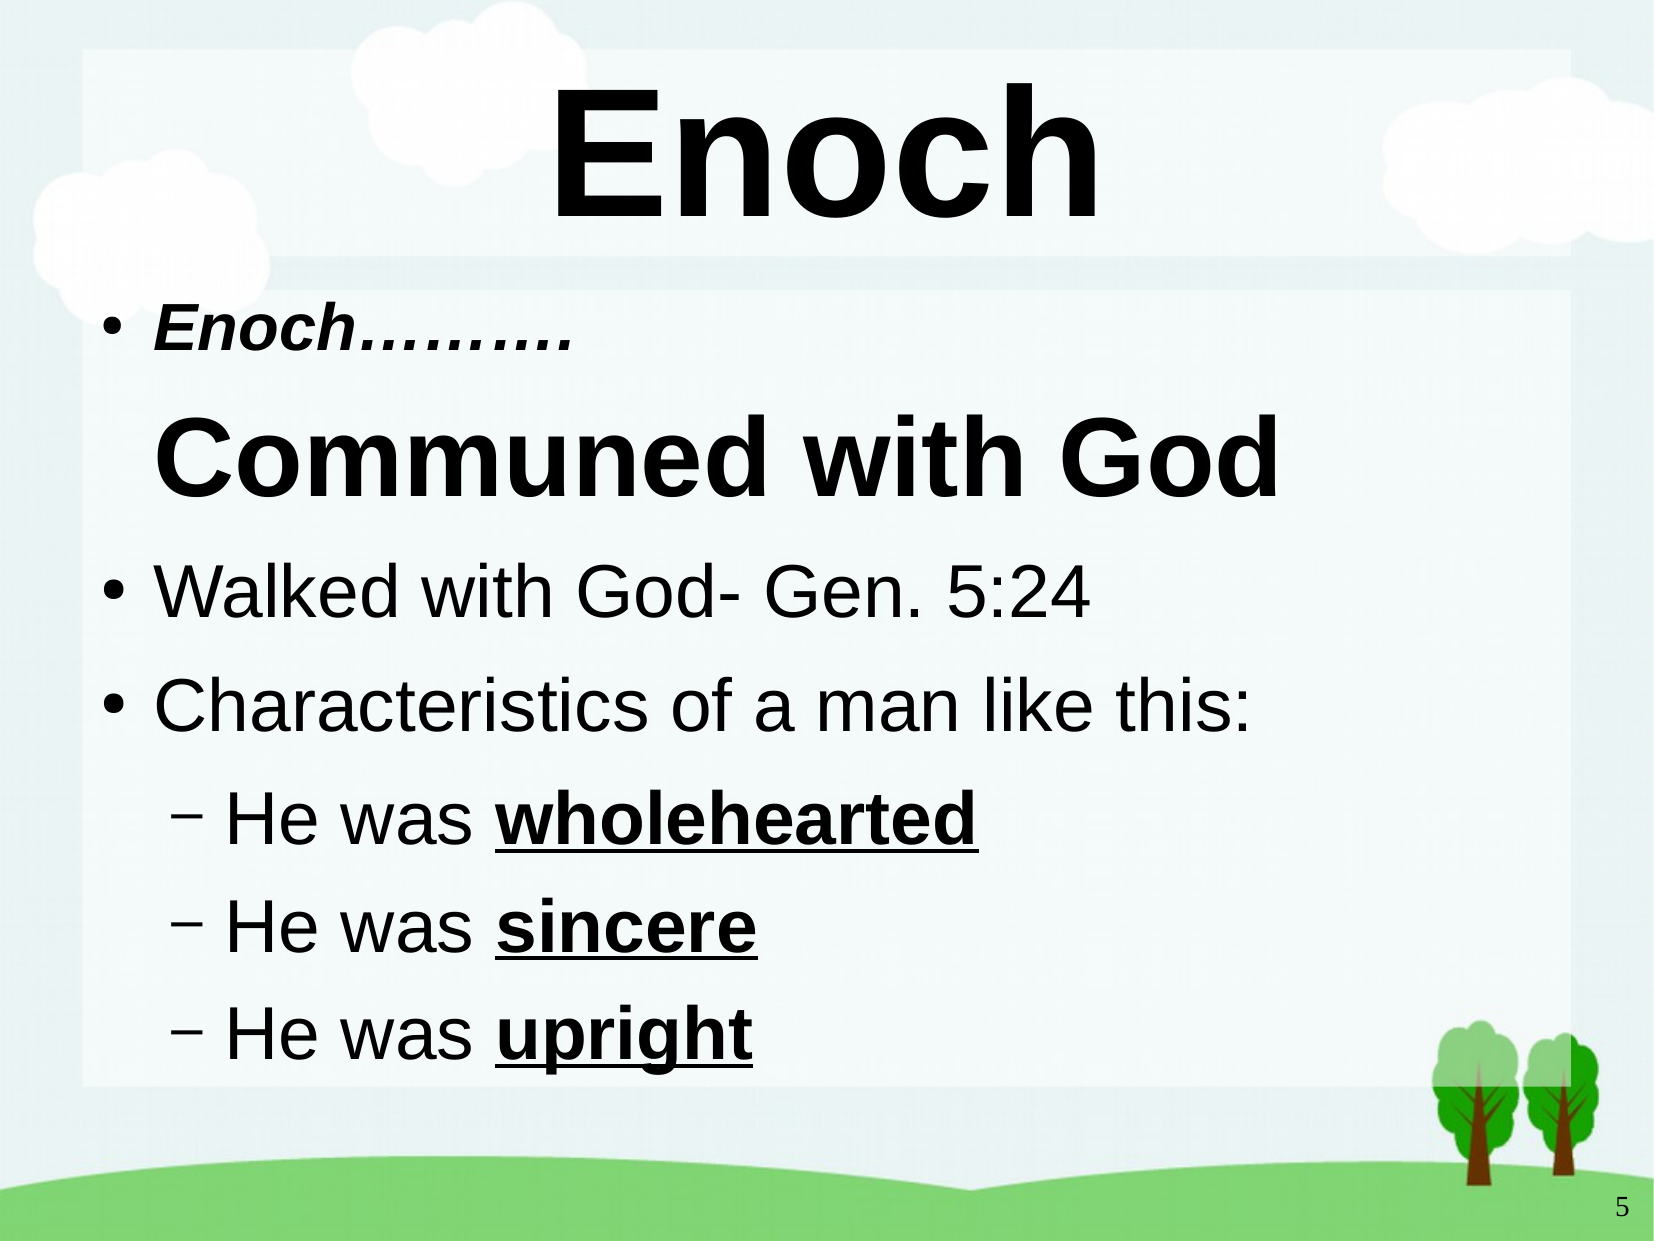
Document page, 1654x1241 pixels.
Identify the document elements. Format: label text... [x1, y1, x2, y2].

picture [0, 0, 1654, 1241]
list Enoch………. Communed with God Walked with God- Gen. 5:24 Characteristics of a man like this: He was wholehearted He was sincere He was upright [82, 290, 1571, 1087]
title Enoch [82, 49, 1571, 257]
